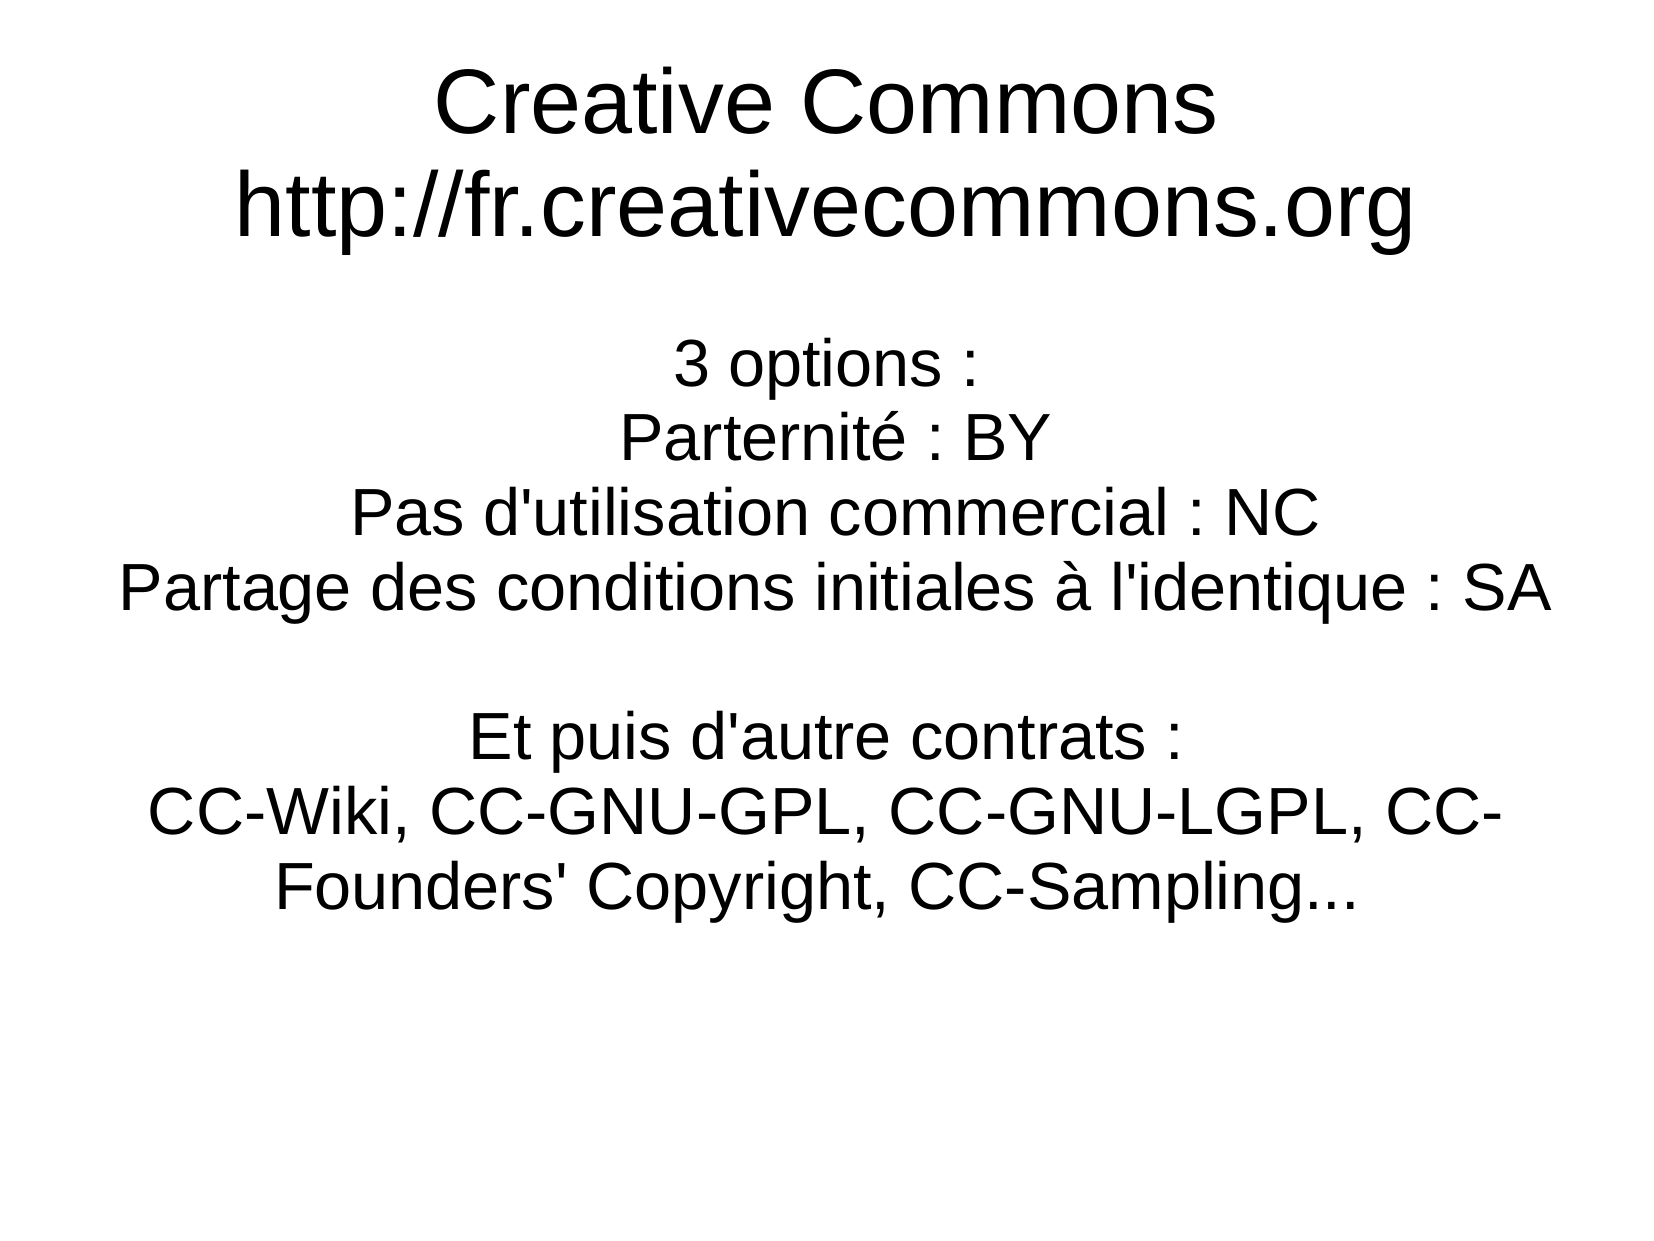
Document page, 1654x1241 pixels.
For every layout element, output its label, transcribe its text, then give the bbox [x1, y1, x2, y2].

title Creative Commons http://fr.creativecommons.org [82, 50, 1571, 256]
subtitle 3 options : Parternité : BY Pas d'utilisation commercial : NC Partage des conditions initiales à l'identique : SA Et puis d'autre contrats : CC-Wiki, CC-GNU-GPL, CC-GNU-LGPL, CC-Founders' Copyright, CC-Sampling... [82, 297, 1571, 1102]
